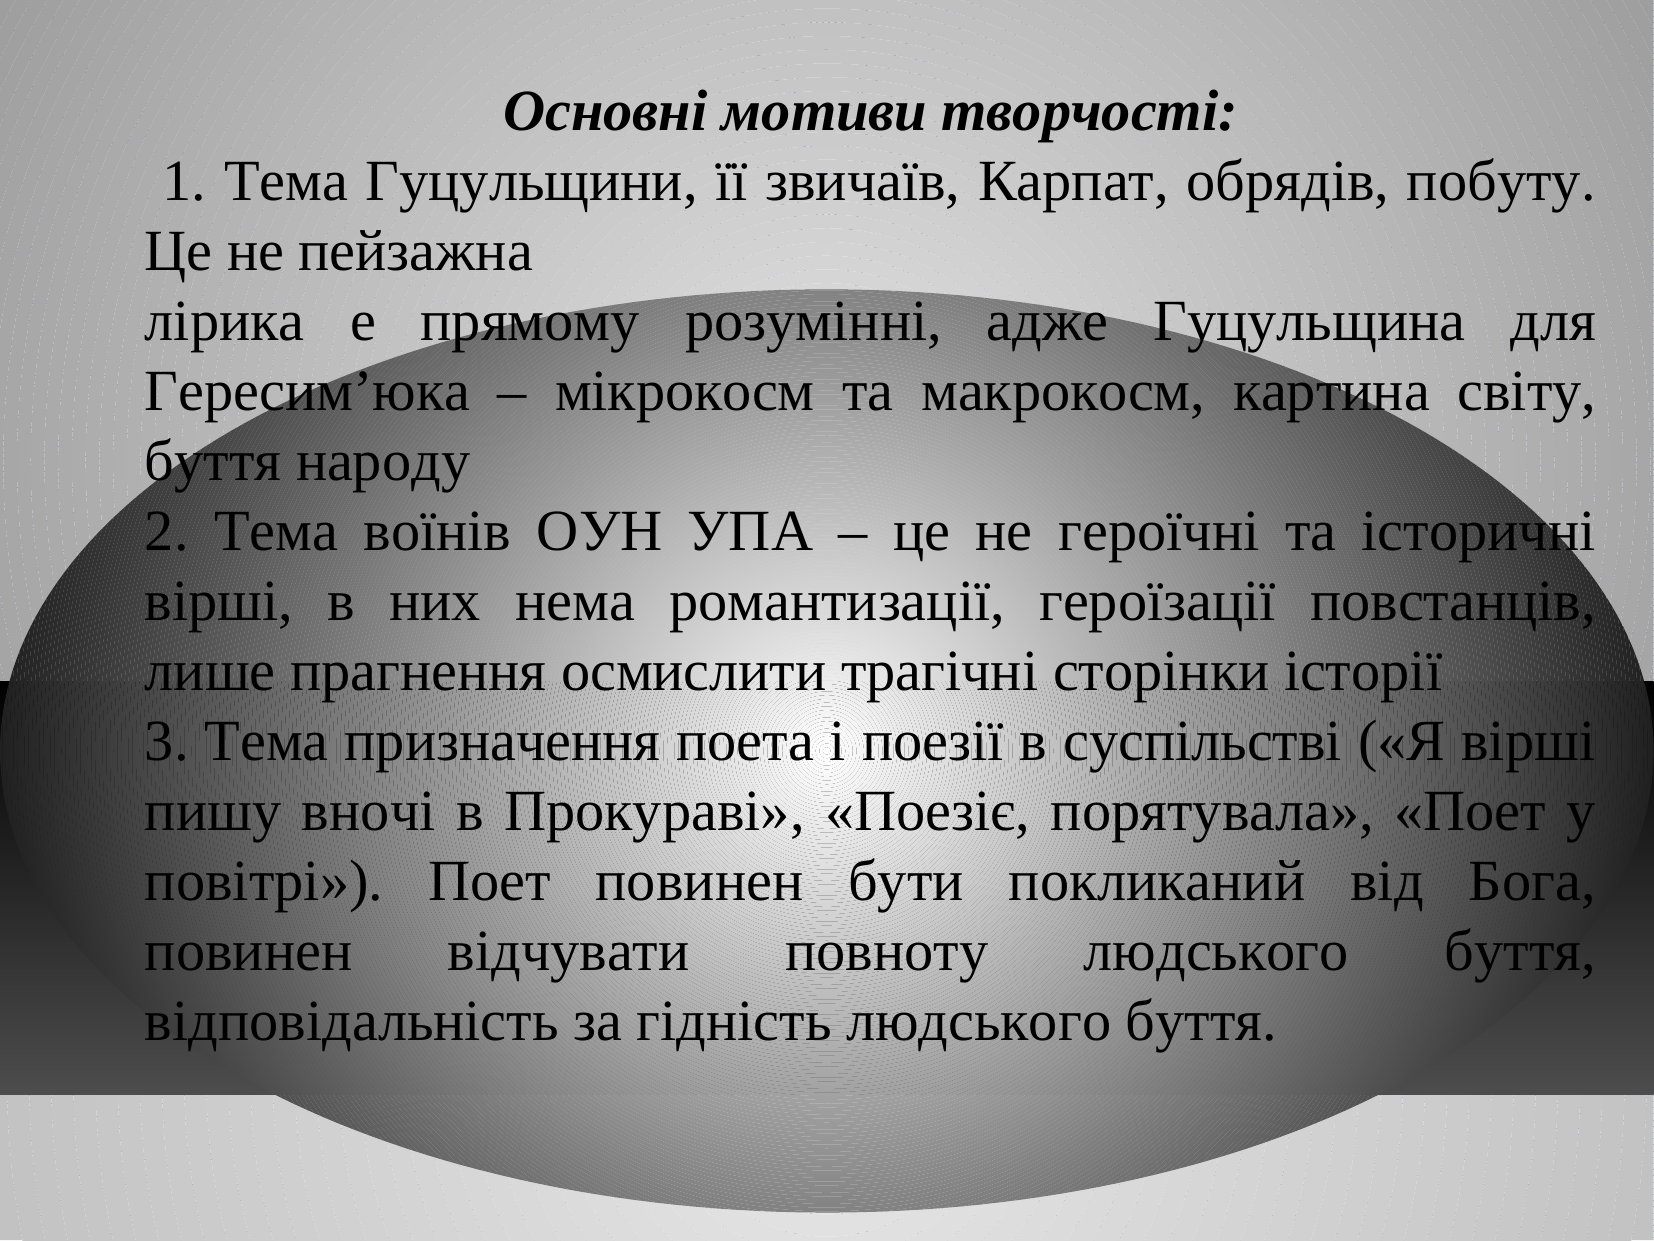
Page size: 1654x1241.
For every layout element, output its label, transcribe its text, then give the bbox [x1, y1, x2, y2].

text_box Основні мотиви творчості: 1. Тема Гуцульщини, її звичаїв, Карпат, обрядів, побуту. Це не пейзажна лірика e прямому розумінні, адже Гуцульщина для Гересим’юка – мікрокосм та макрокосм, картина світу, буття народу 2. Тема воїнів ОУН УПА – це не героїчні та історичні вірші, в них нема романтизації, героїзації повстанців, лише прагнення осмислити трагічні сторінки історії 3. Тема призначення поета і поезії в суспільстві («Я вірші пишу вночі в Прокураві», «Поезіє, порятувала», «Поет у повітрі»). Поет повинен бути покликаний від Бога, повинен відчувати повноту людського буття, відповідальність за гідність людського буття. [129, 64, 1626, 1070]
